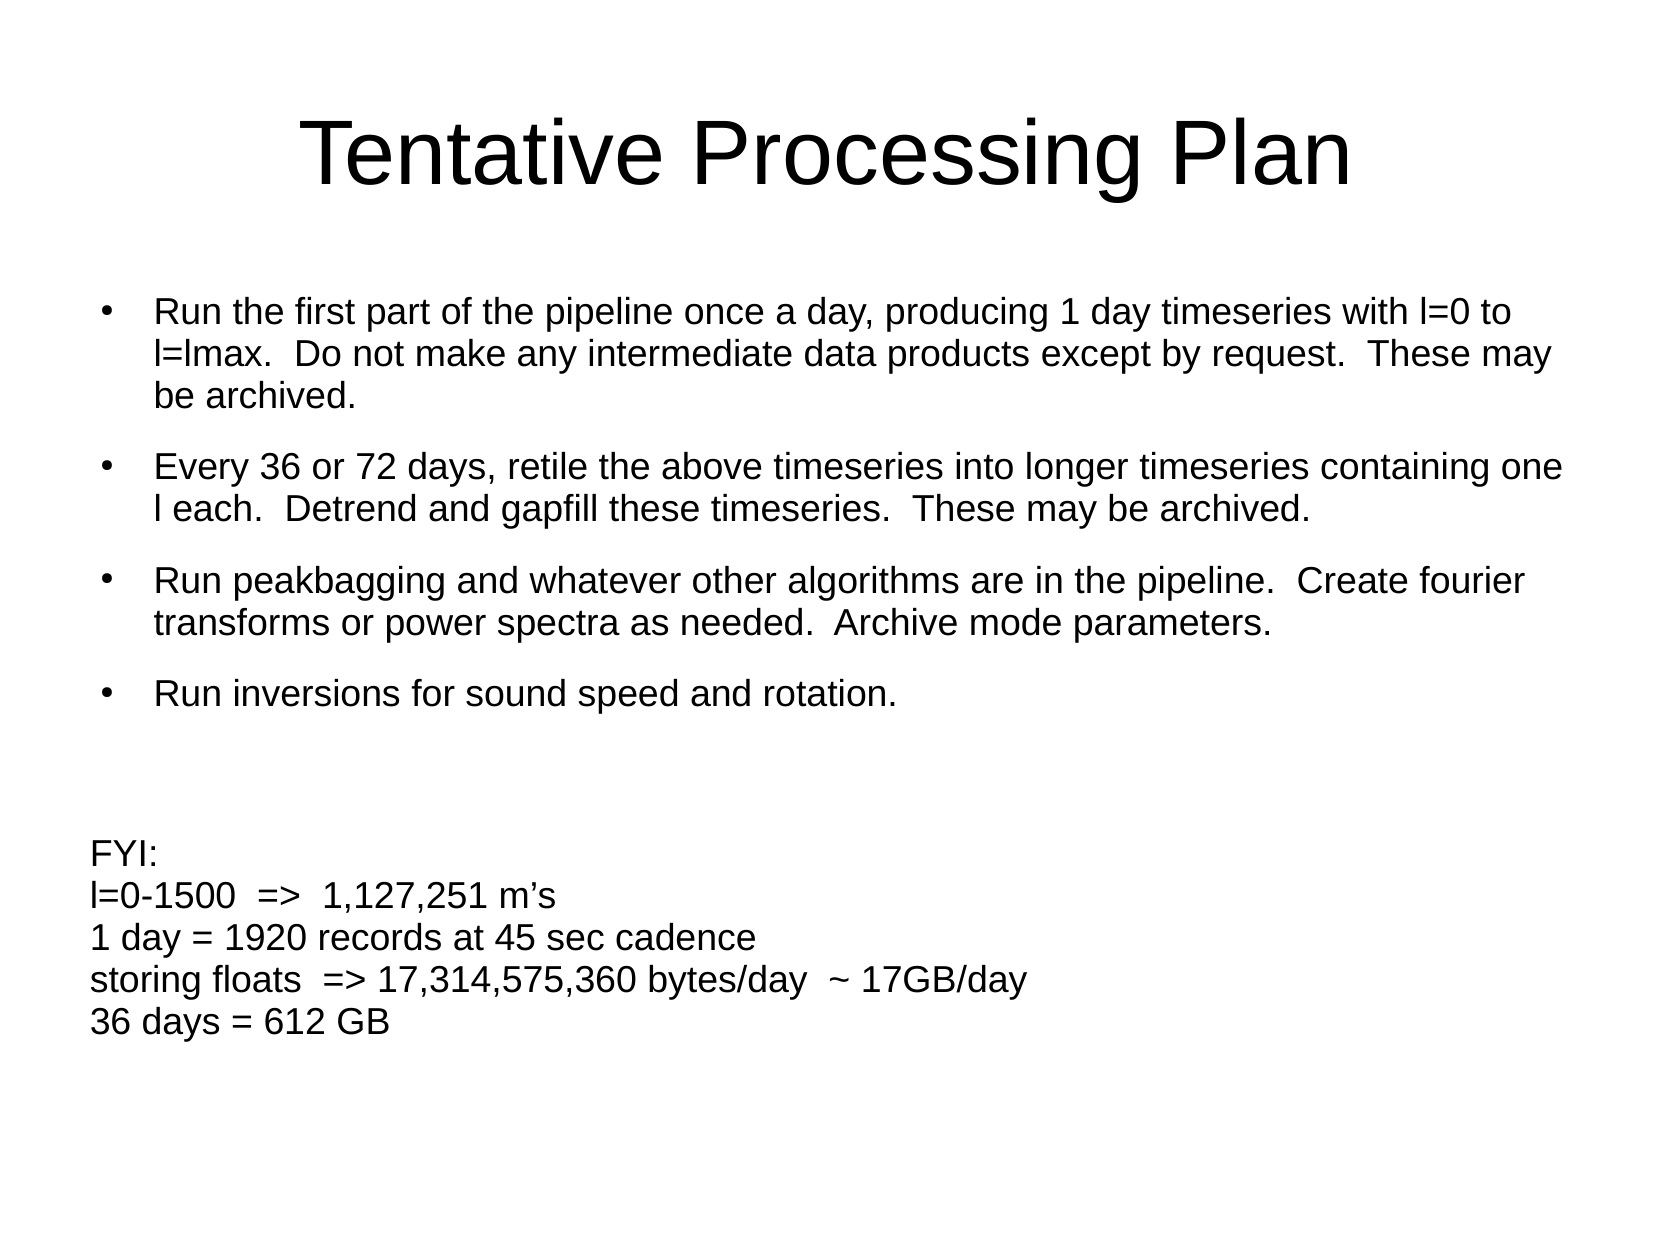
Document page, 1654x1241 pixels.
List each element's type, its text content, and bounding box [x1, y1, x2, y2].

list Run the first part of the pipeline once a day, producing 1 day timeseries with l=0 to l=lmax. Do not make any intermediate data products except by request. These may be archived. Every 36 or 72 days, retile the above timeseries into longer timeseries containing one l each. Detrend and gapfill these timeseries. These may be archived. Run peakbagging and whatever other algorithms are in the pipeline. Create fourier transforms or power spectra as needed. Archive mode parameters. Run inversions for sound speed and rotation. [82, 290, 1571, 1094]
title Tentative Processing Plan [82, 56, 1571, 250]
text_box FYI: l=0-1500 => 1,127,251 m’s 1 day = 1920 records at 45 sec cadence storing floats => 17,314,575,360 bytes/day ~ 17GB/day 36 days = 612 GB [75, 825, 1538, 1073]
